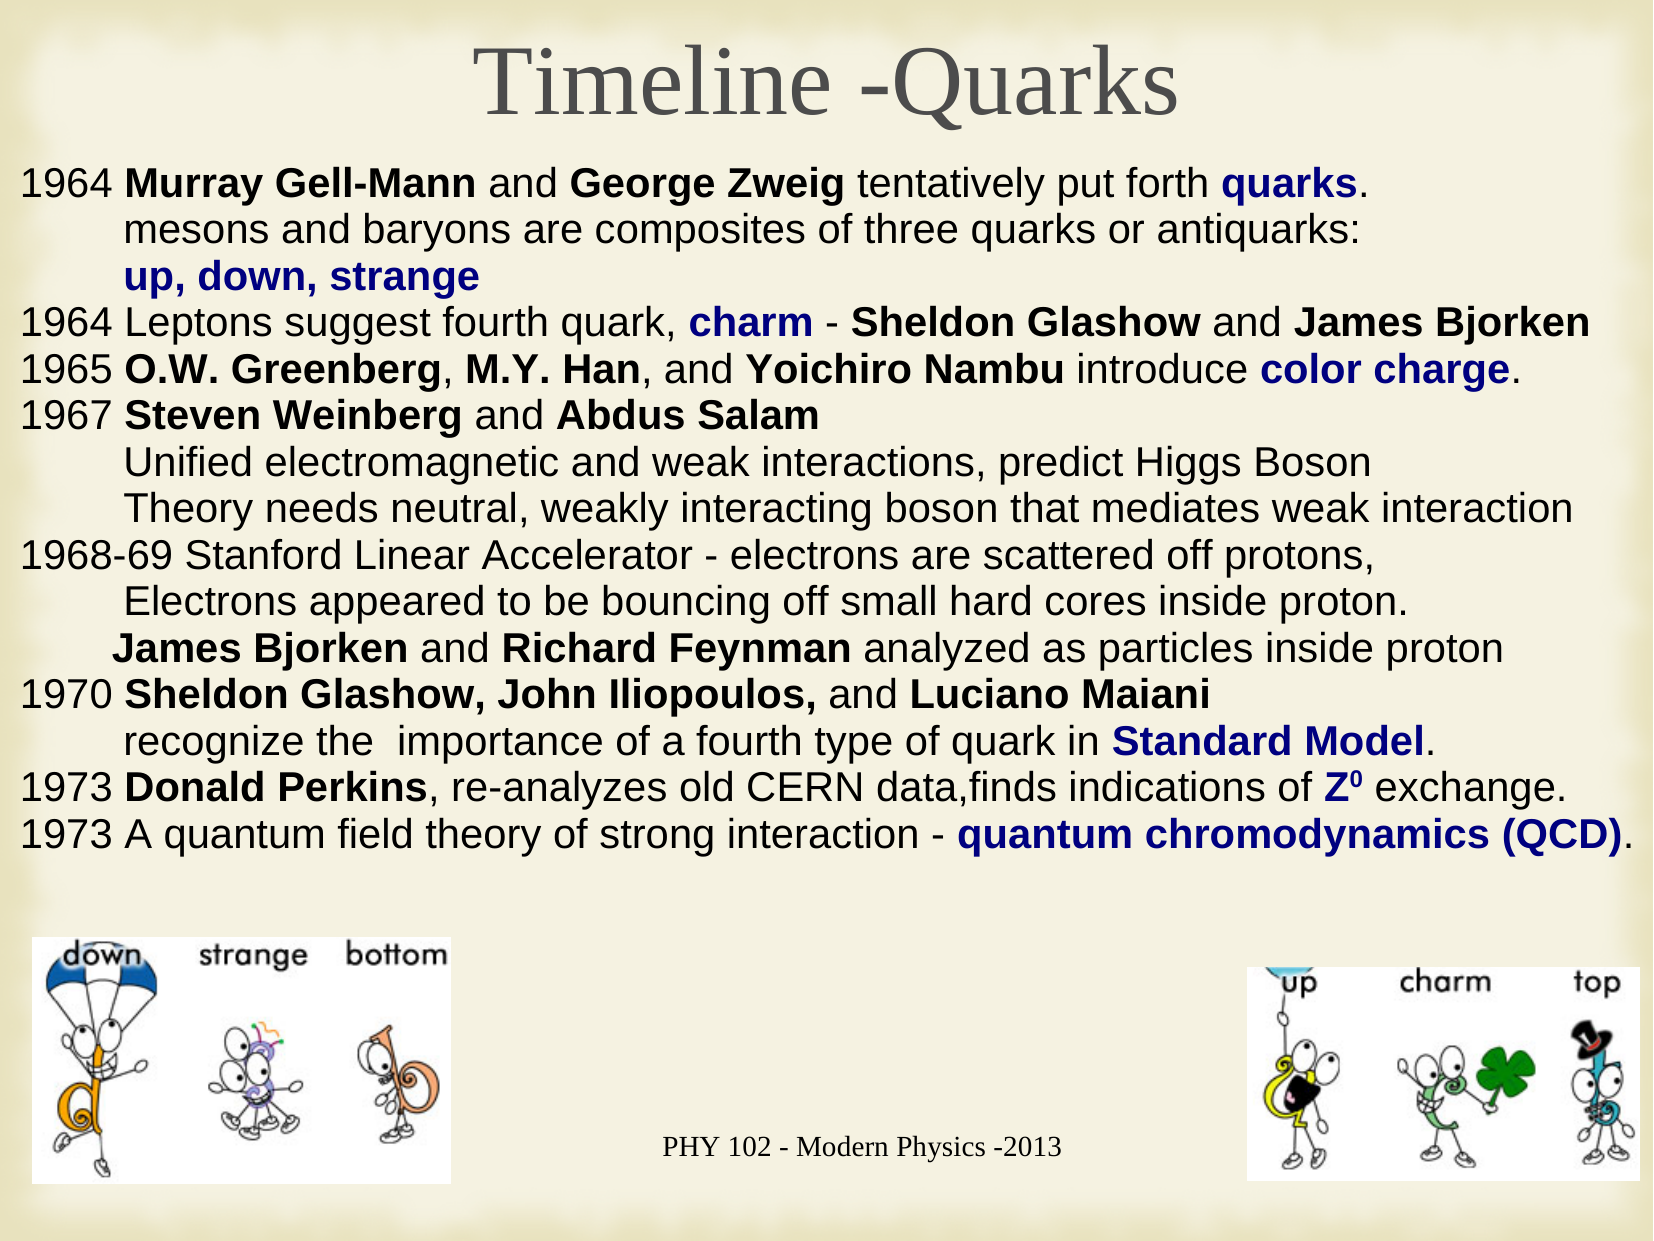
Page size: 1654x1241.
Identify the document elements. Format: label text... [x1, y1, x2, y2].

text_box 1964 Murray Gell-Mann and George Zweig tentatively put forth quarks. mesons and baryons are composites of three quarks or antiquarks: up, down, strange 1964 Leptons suggest fourth quark, charm - Sheldon Glashow and James Bjorken 1965 O.W. Greenberg, M.Y. Han, and Yoichiro Nambu introduce color charge. 1967 Steven Weinberg and Abdus Salam Unified electromagnetic and weak interactions, predict Higgs Boson Theory needs neutral, weakly interacting boson that mediates weak interaction 1968-69 Stanford Linear Accelerator - electrons are scattered off protons, Electrons appeared to be bouncing off small hard cores inside proton. James Bjorken and Richard Feynman analyzed as particles inside proton 1970 Sheldon Glashow, John Iliopoulos, and Luciano Maiani recognize the importance of a fourth type of quark in Standard Model. 1973 Donald Perkins, re-analyzes old CERN data,finds indications of Z0 exchange. 1973 A quantum field theory of strong interaction - quantum chromodynamics (QCD). [5, 152, 1653, 1005]
picture [0, 0, 1653, 1241]
title Timeline -Quarks [82, 15, 1571, 147]
